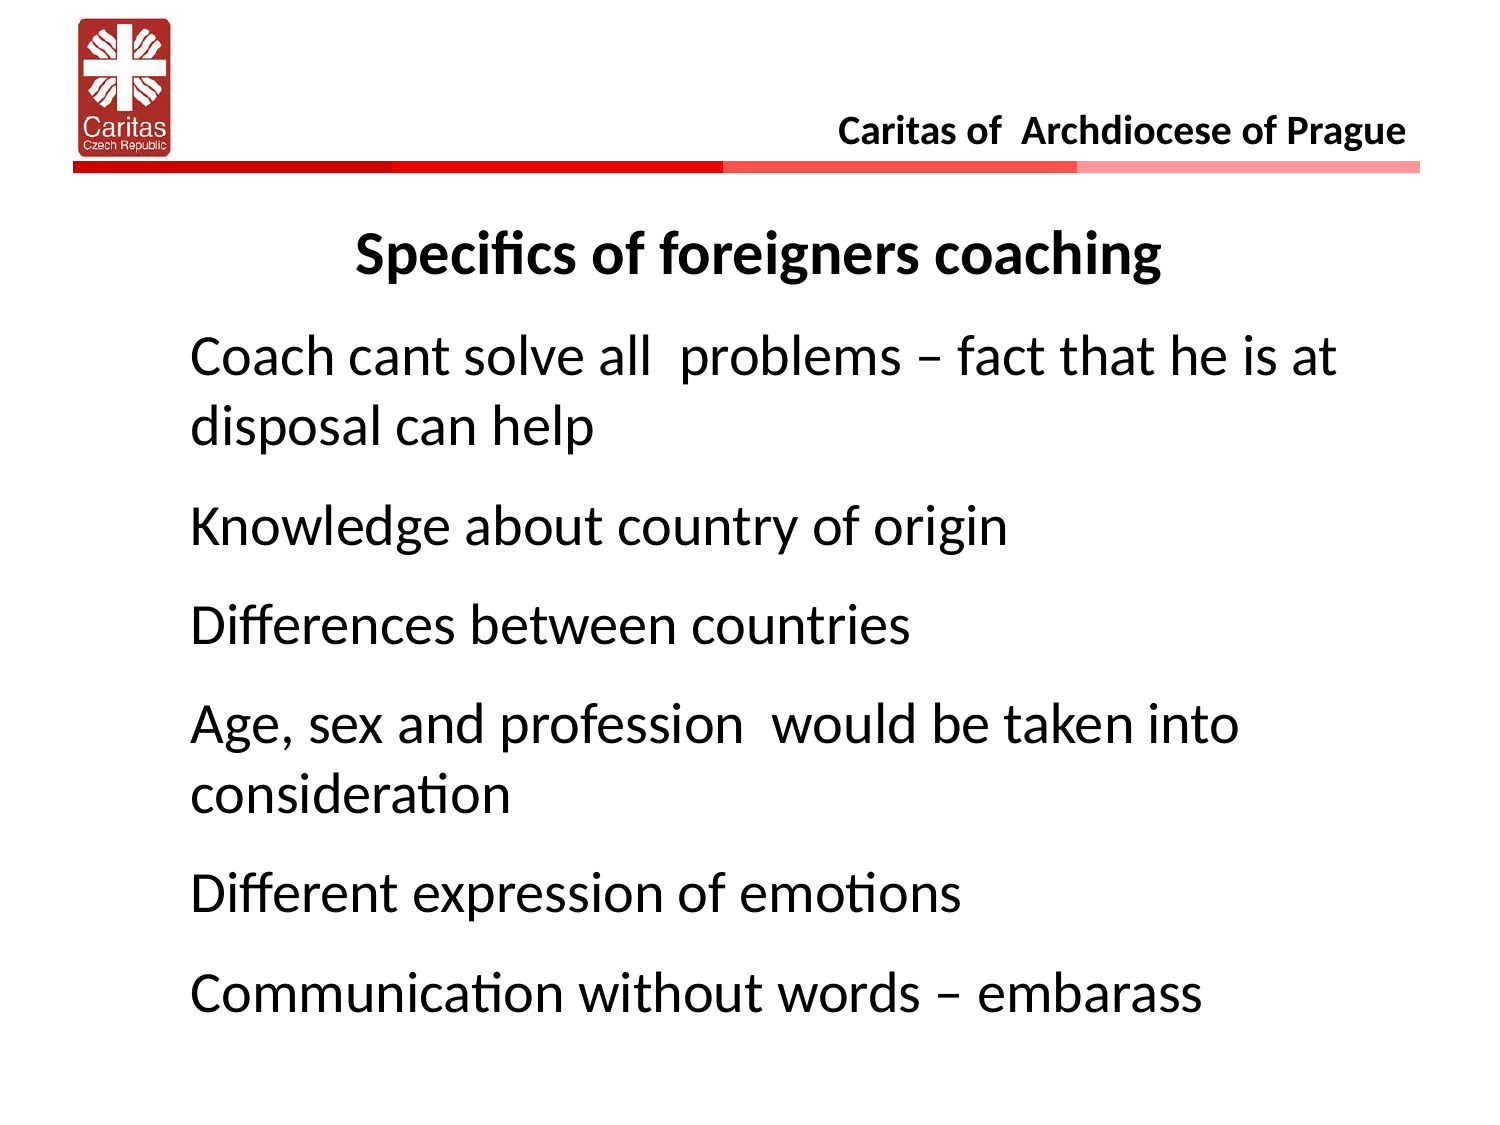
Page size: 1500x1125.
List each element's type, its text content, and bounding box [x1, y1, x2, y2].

list Specifics of foreigners coaching Coach cant solve all problems – fact that he is at disposal can help Knowledge about country of origin Differences between countries Age, sex and profession would be taken into consideration Different expression of emotions Communication without words – embarass [74, 208, 1421, 1106]
text_box [73, 161, 1420, 173]
text_box Caritas of Archdiocese of Prague [253, 88, 1459, 191]
picture [74, 17, 174, 160]
